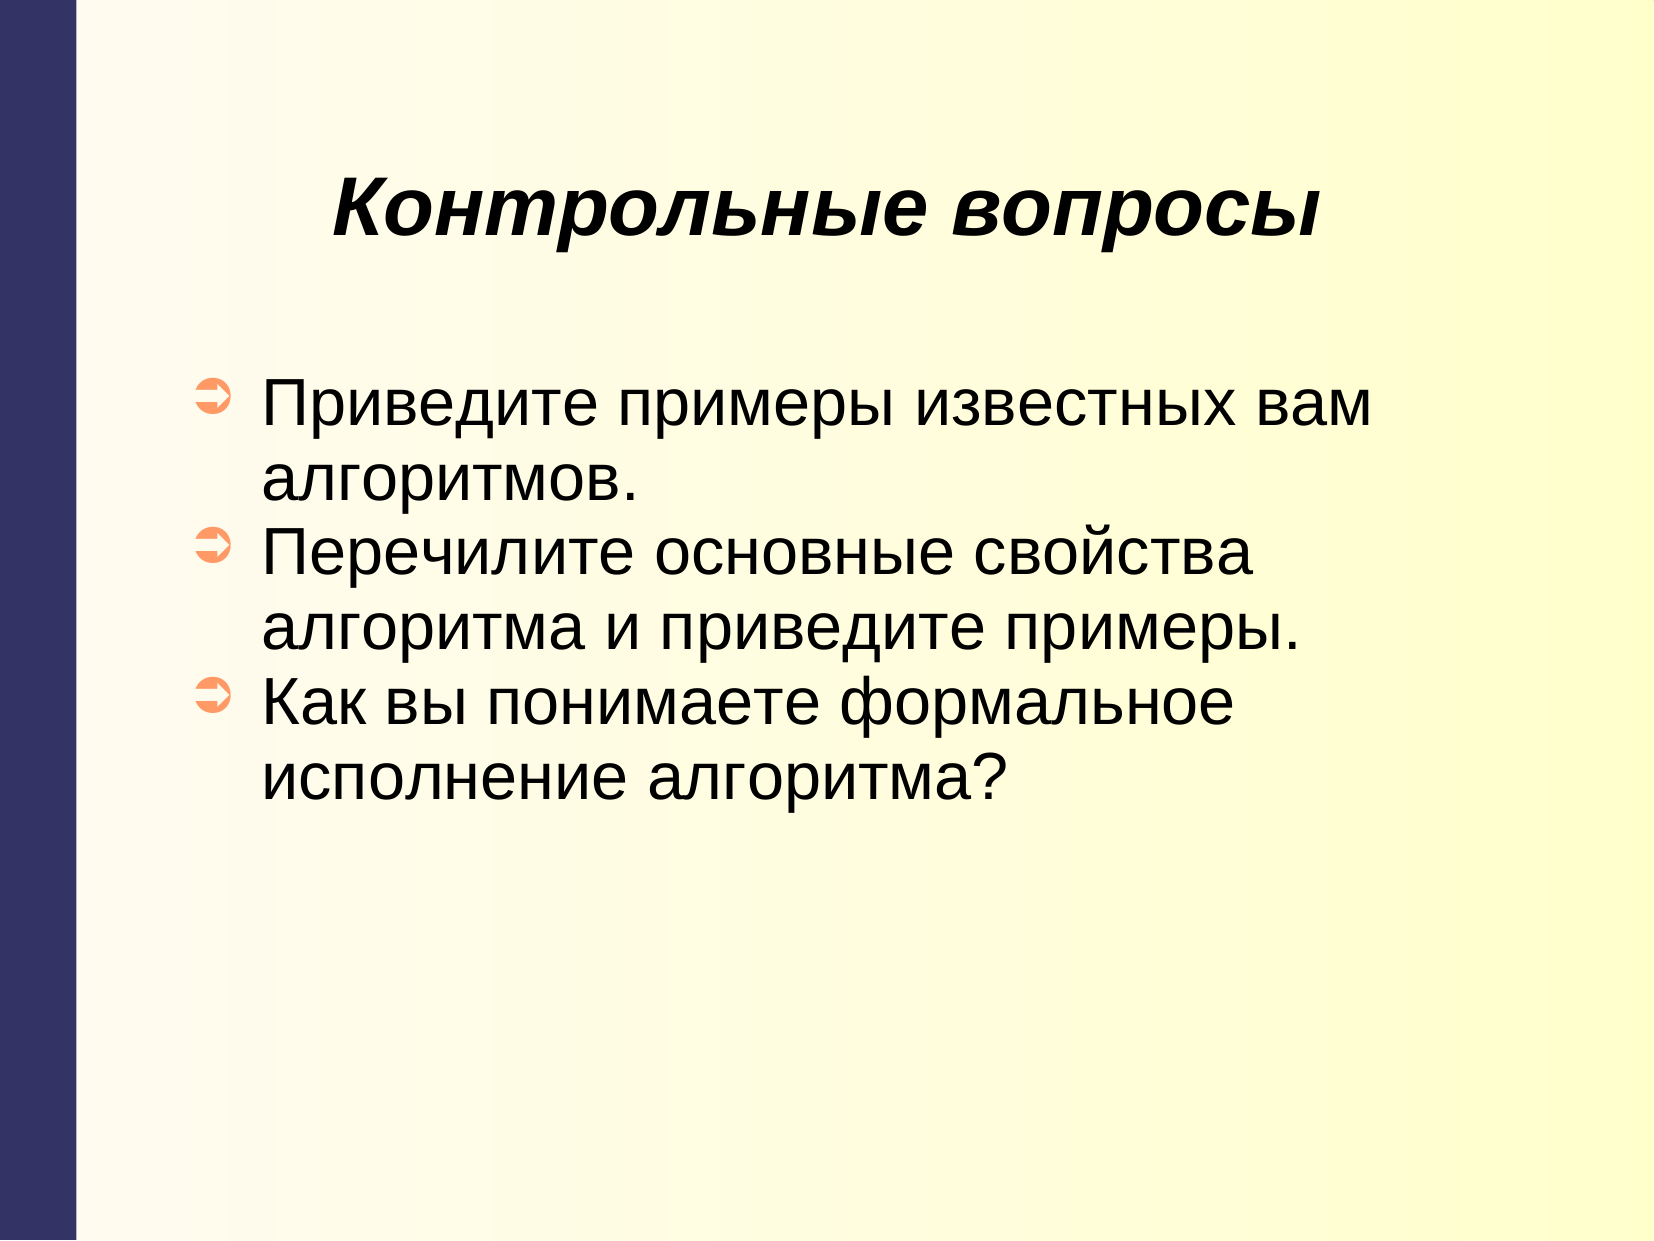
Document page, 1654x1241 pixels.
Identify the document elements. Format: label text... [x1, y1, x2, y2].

list Приведите примеры известных вам алгоритмов. Перечилите основные свойства алгоритма и приведите примеры. Как вы понимаете формальное исполнение алгоритма? [178, 364, 1570, 1147]
title Контрольные вопросы [121, 102, 1534, 310]
